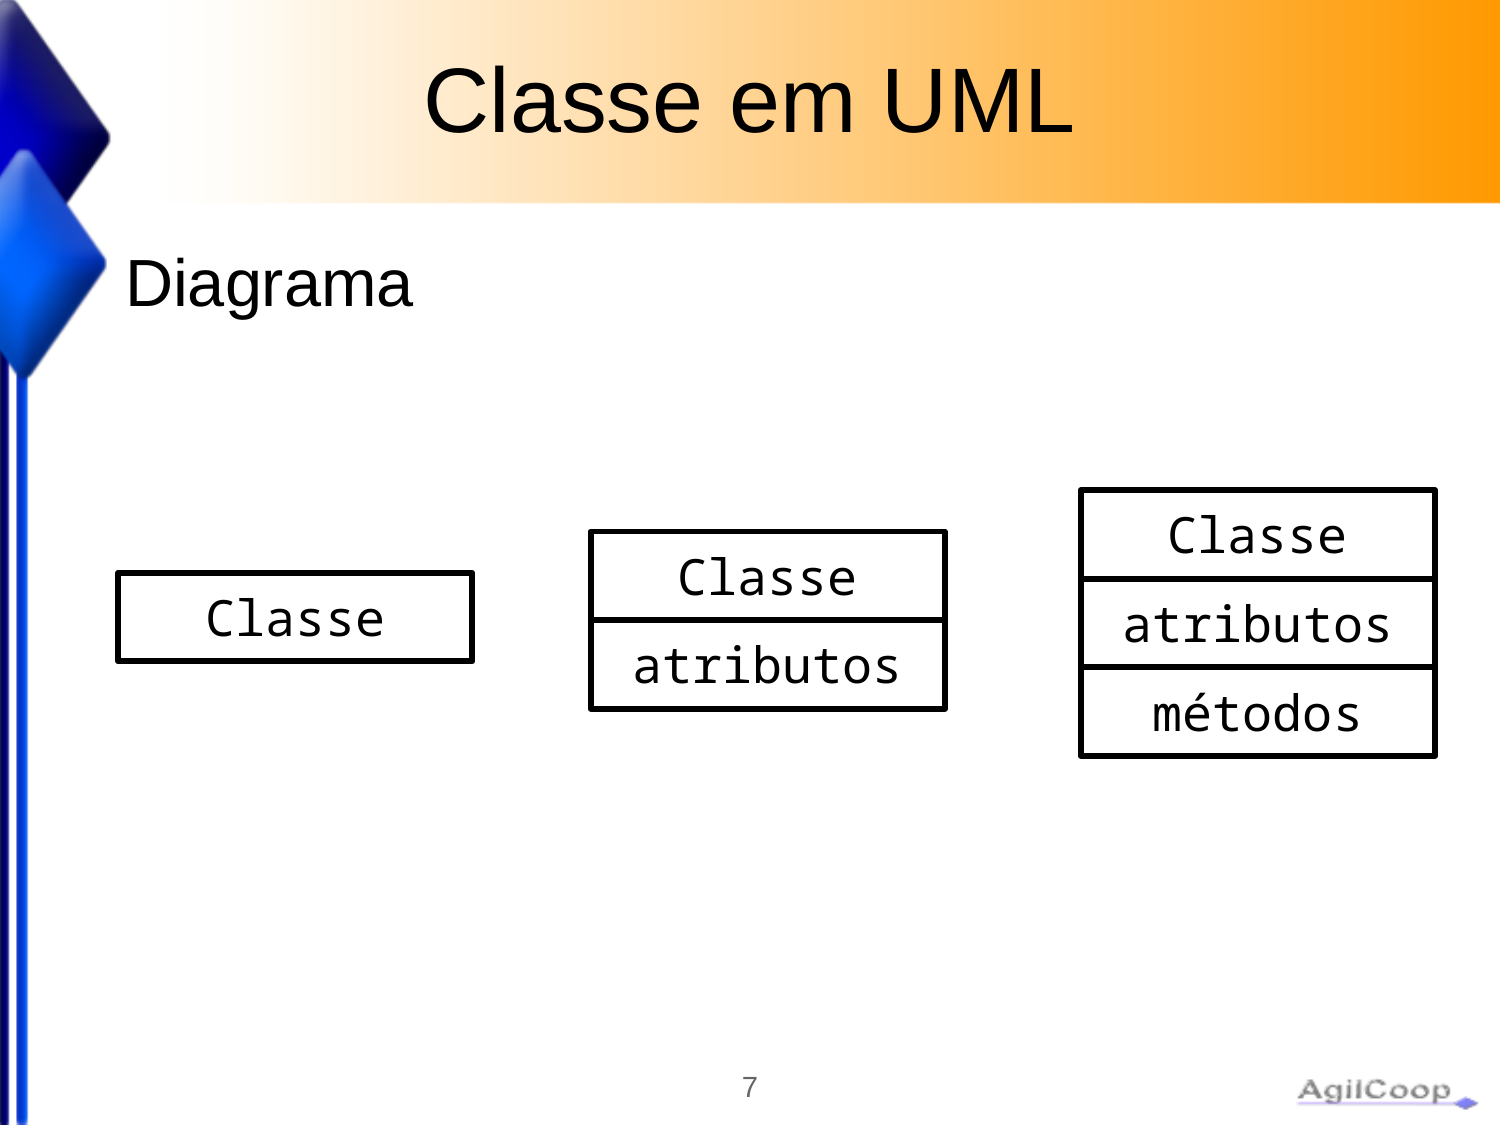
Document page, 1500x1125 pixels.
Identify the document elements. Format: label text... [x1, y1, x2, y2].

text_box métodos [1080, 667, 1436, 756]
text_box atributos [1080, 578, 1436, 667]
picture [0, 0, 1500, 1125]
text_box Classe [118, 572, 473, 662]
text_box atributos [590, 620, 945, 709]
text_box Classe [590, 531, 945, 620]
title Classe em UML [75, 14, 1425, 188]
text_box Classe [1080, 490, 1436, 578]
list Diagrama [107, 246, 1458, 1004]
